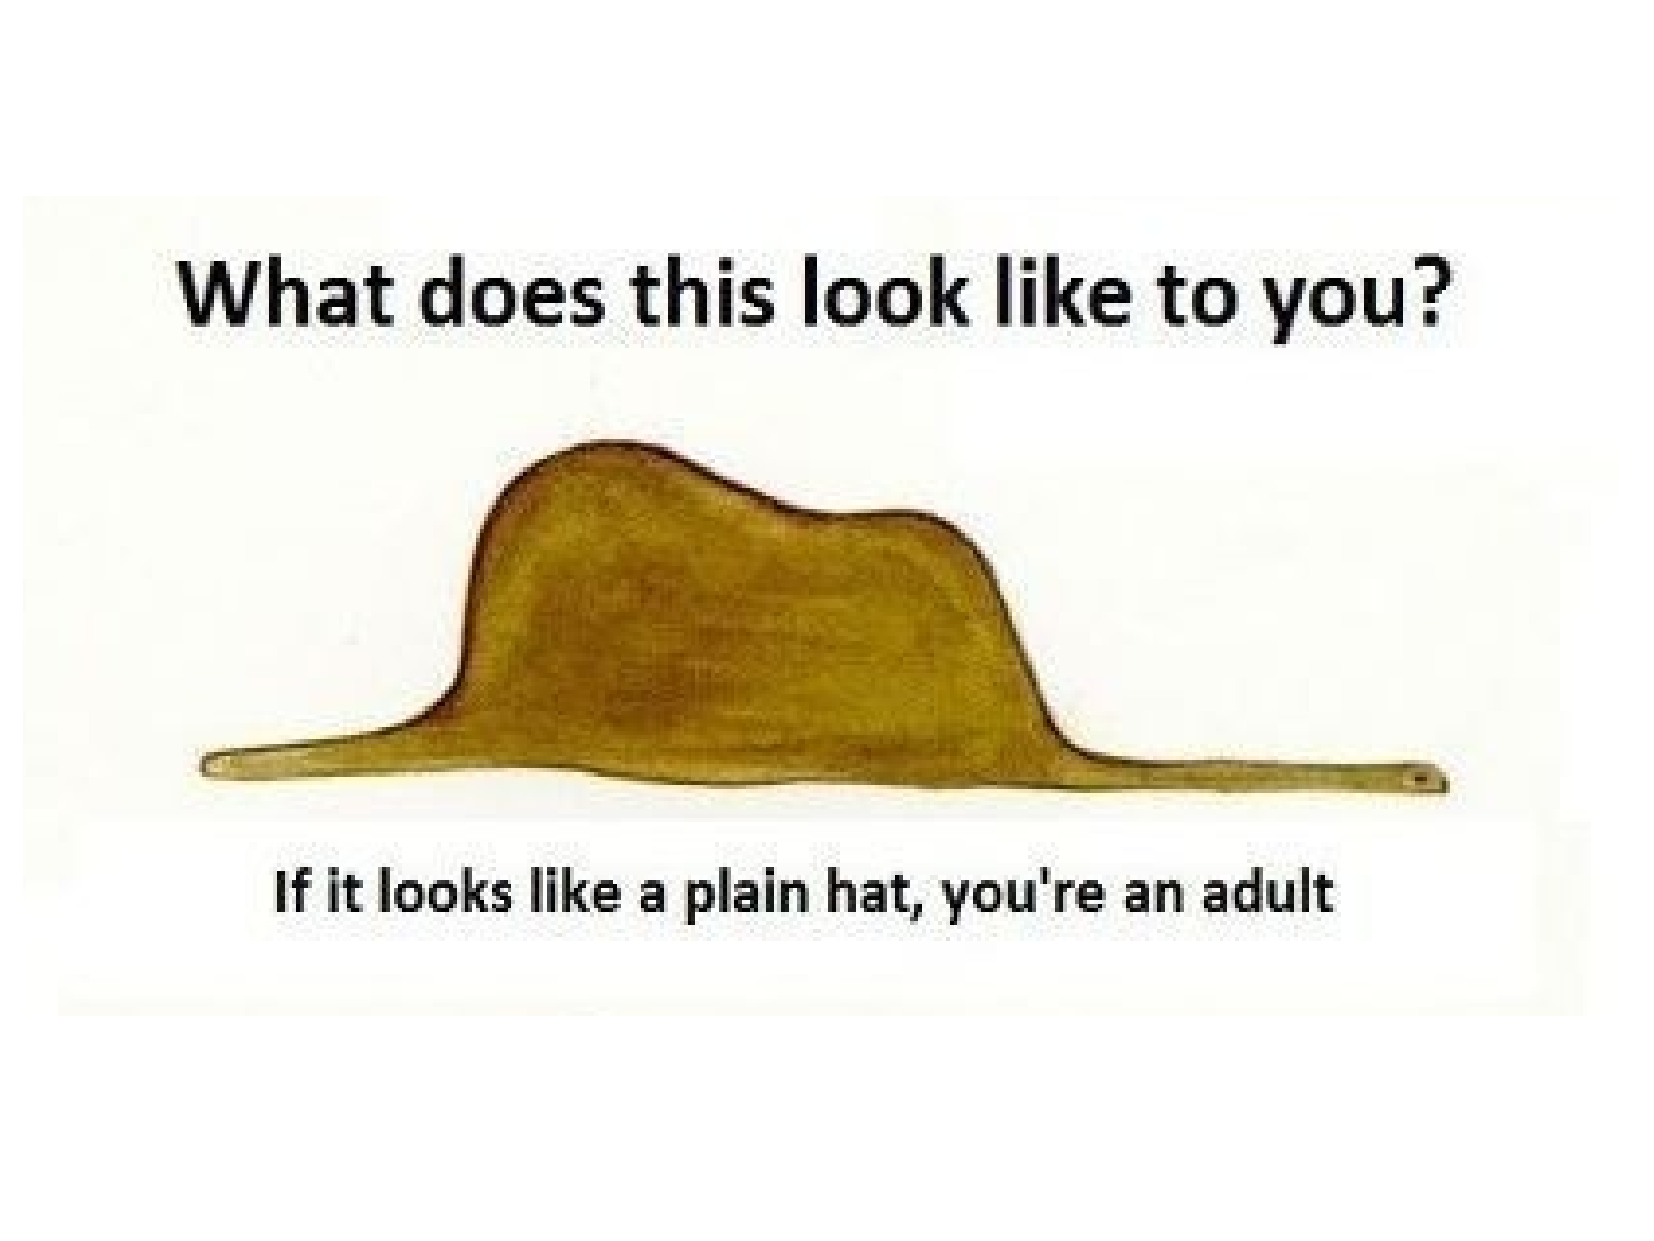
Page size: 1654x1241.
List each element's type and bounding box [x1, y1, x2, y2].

picture [23, 196, 1619, 1016]
